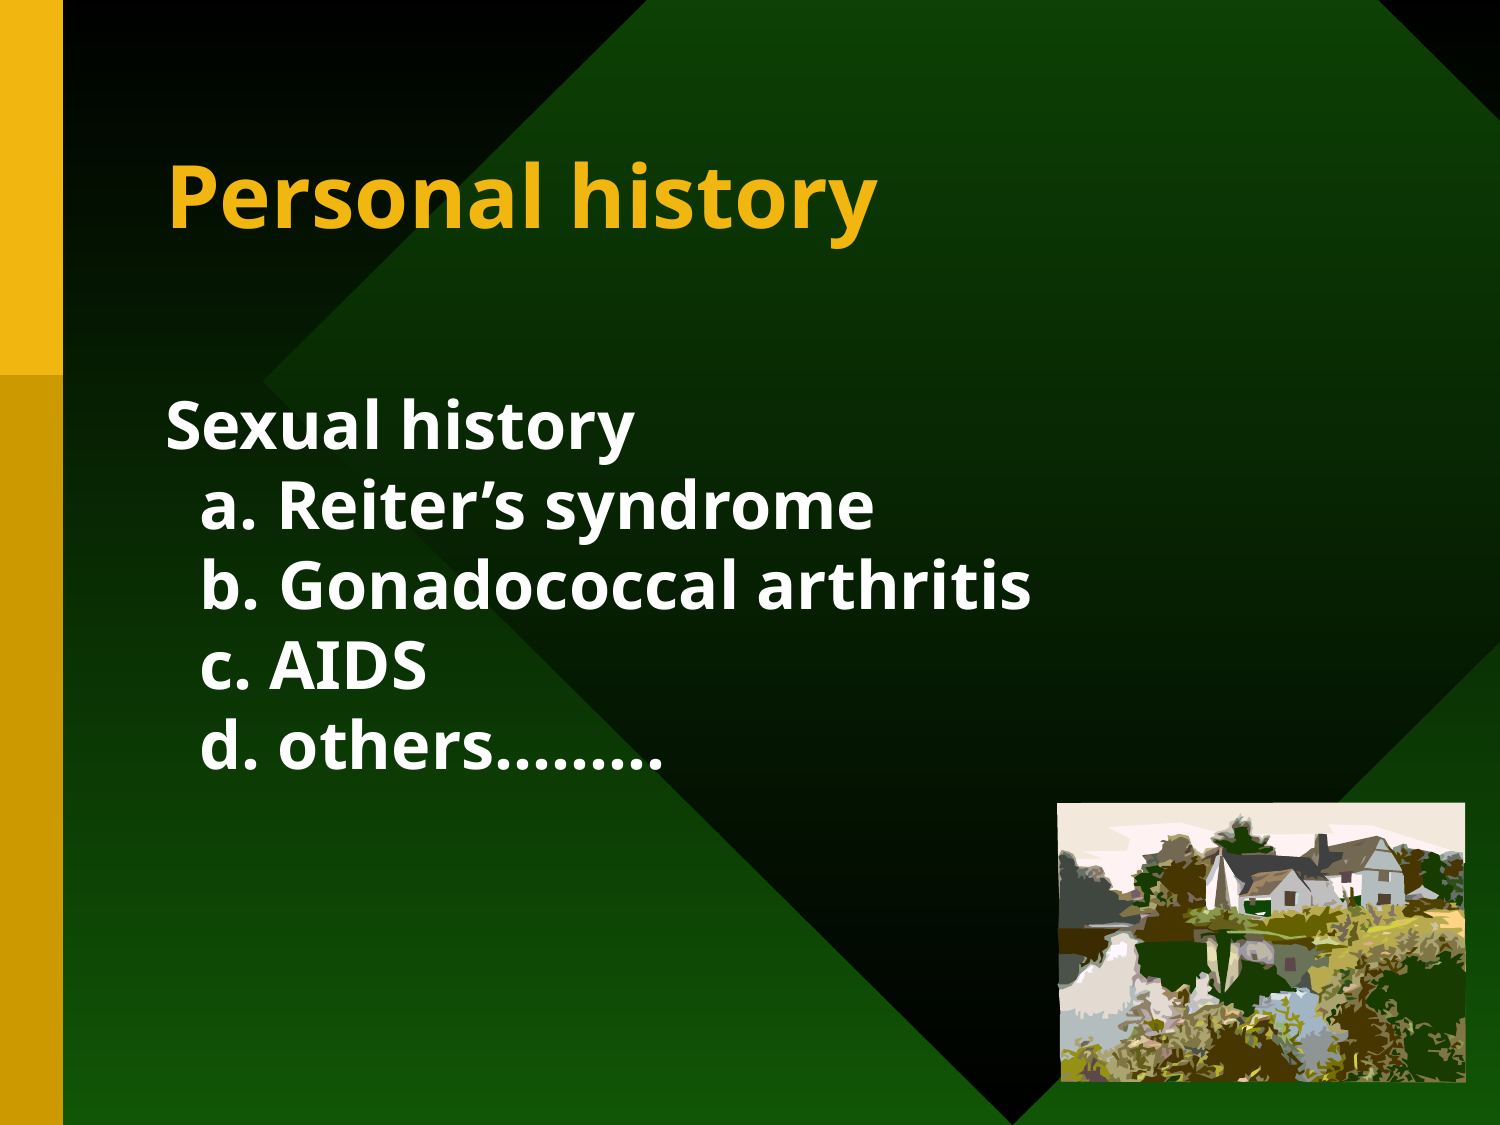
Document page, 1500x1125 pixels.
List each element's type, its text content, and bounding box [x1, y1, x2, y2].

picture [1057, 798, 1471, 1087]
list Sexual history a. Reiter’s syndrome b. Gonadococcal arthritis c. AIDS d. others……… [150, 375, 1223, 976]
title Personal history [150, 99, 1388, 288]
